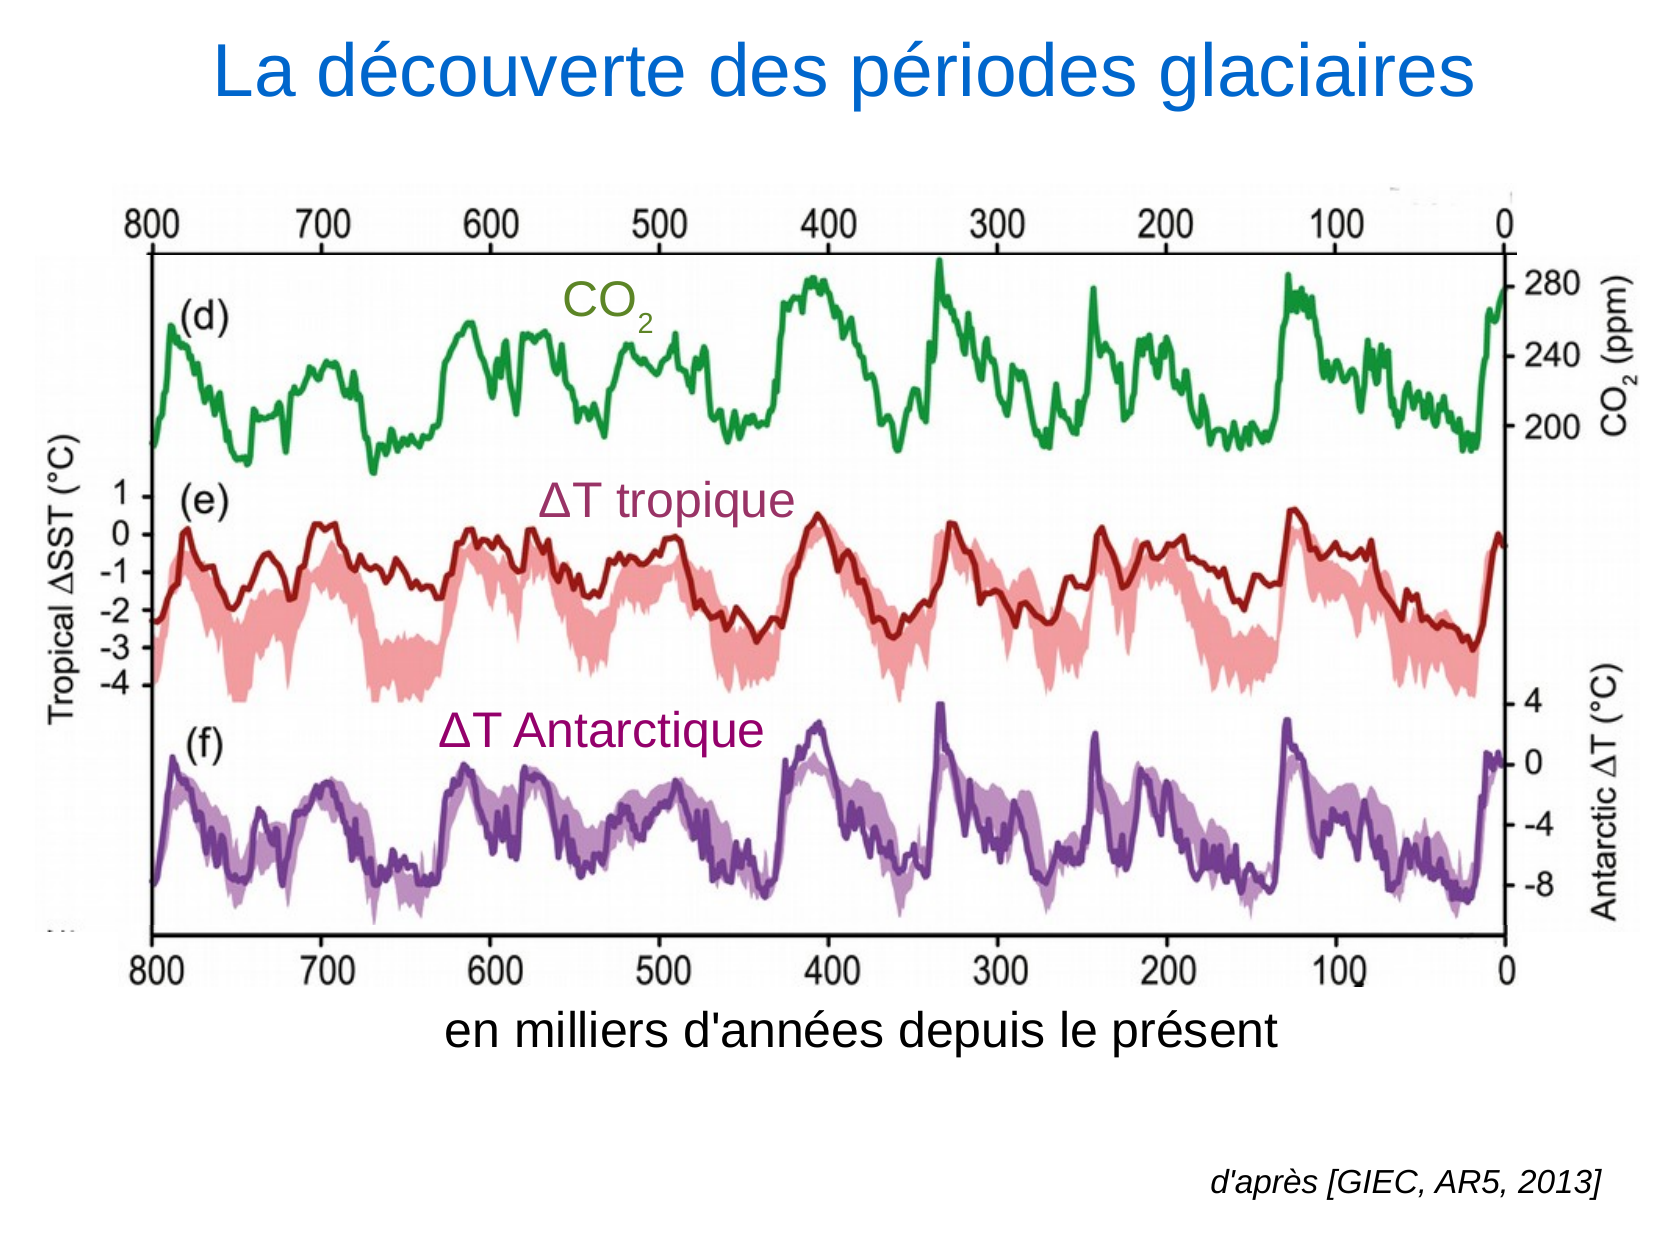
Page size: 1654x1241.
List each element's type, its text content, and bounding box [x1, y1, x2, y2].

title La découverte des périodes glaciaires [55, 21, 1634, 125]
text_box CO2 [547, 264, 728, 351]
picture [35, 183, 1640, 988]
text_box d'après [GIEC, AR5, 2013] [1195, 1156, 1630, 1209]
text_box ΔT Antarctique [423, 695, 949, 782]
text_box en milliers d'années depuis le présent [426, 994, 1298, 1066]
text_box ΔT tropique [524, 464, 1049, 552]
